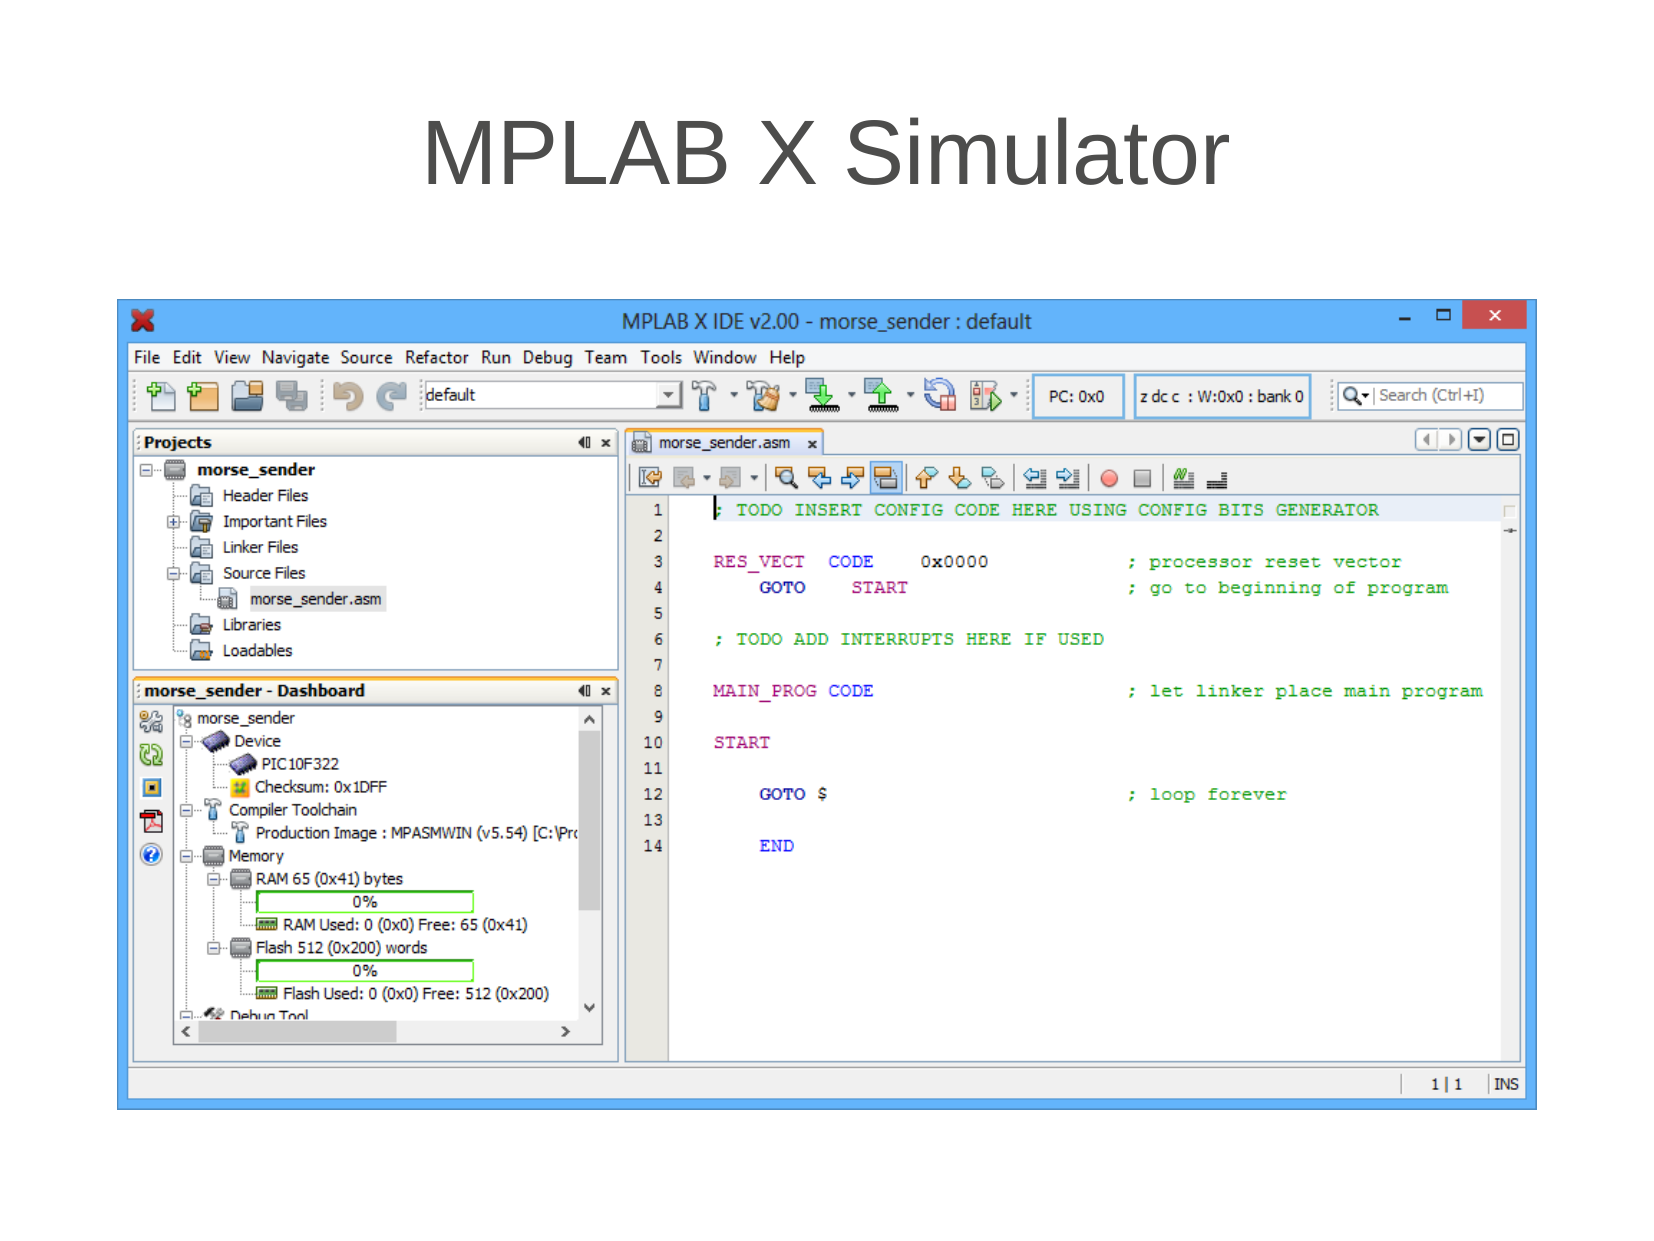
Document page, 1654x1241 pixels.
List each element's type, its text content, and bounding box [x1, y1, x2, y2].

picture [117, 299, 1537, 1111]
title MPLAB X Simulator [82, 49, 1571, 257]
